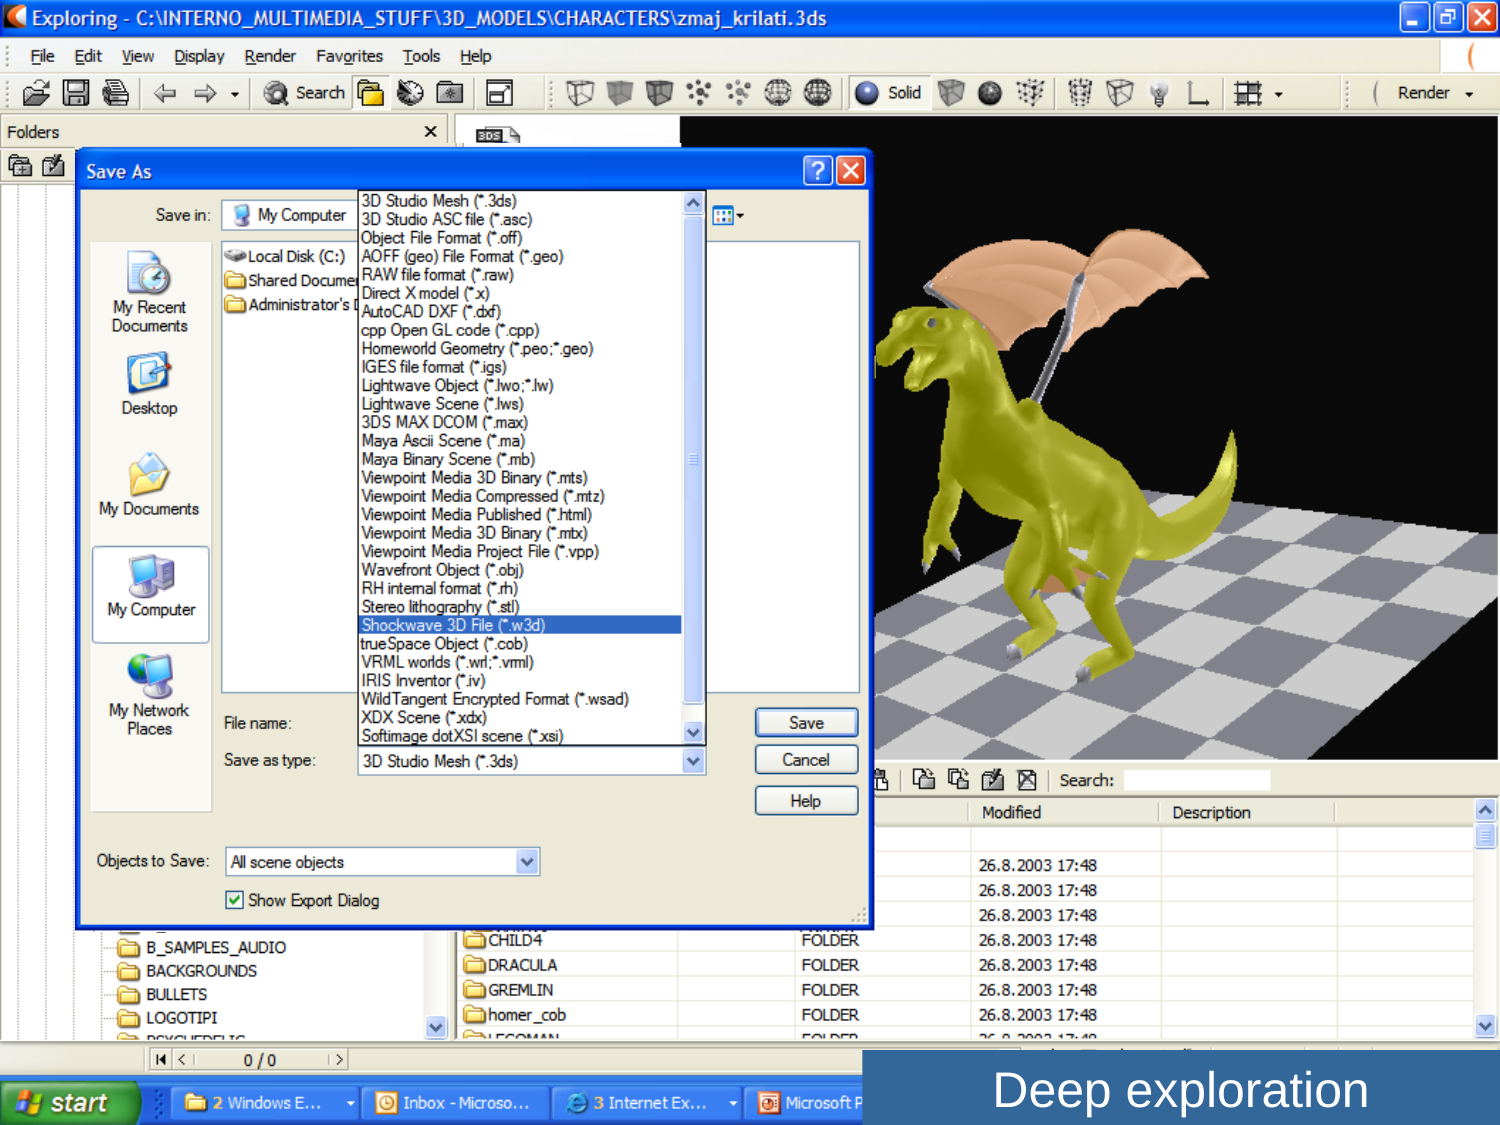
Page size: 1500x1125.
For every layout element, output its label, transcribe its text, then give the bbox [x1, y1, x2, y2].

text_box Deep exploration [862, 1050, 1500, 1125]
picture [0, 0, 1500, 1125]
